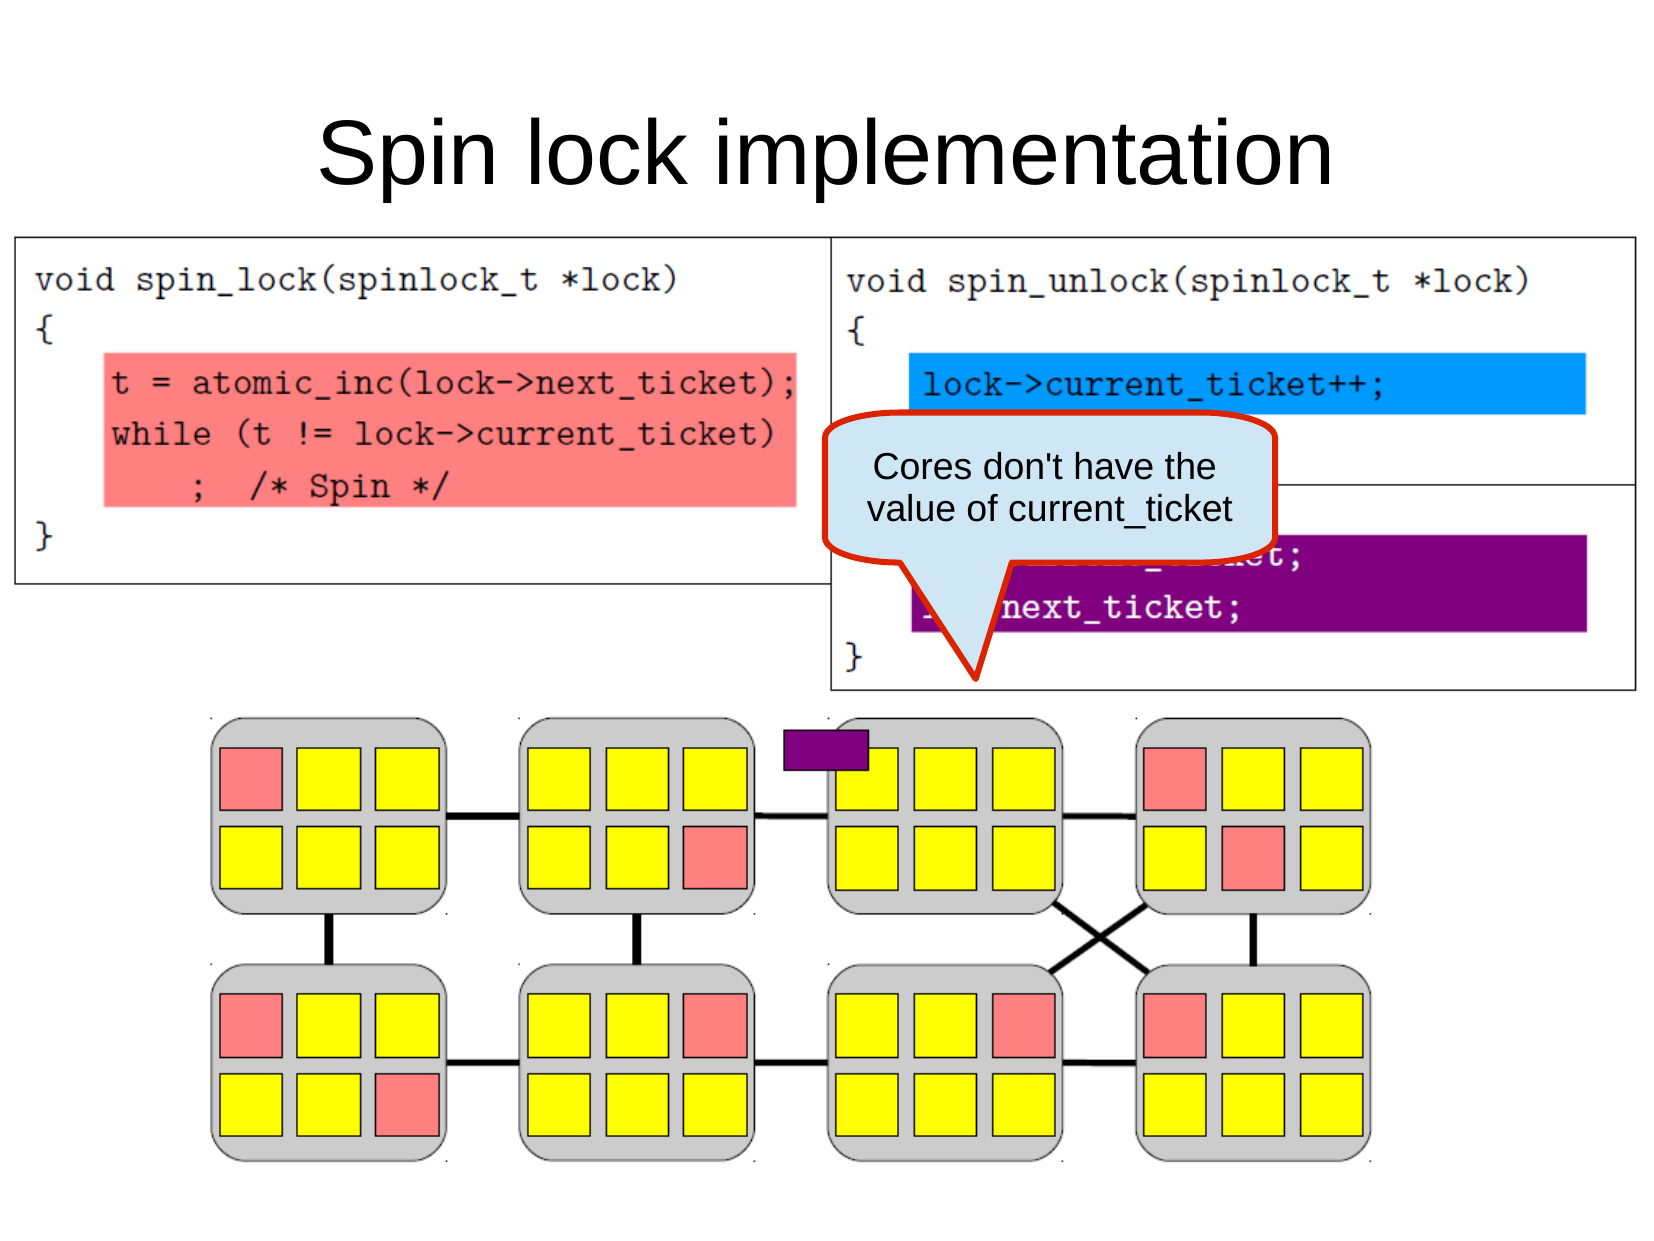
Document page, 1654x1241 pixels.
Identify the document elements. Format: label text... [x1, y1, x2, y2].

text_box Cores don't have the value of current_ticket [825, 412, 1276, 679]
title Spin lock implementation [82, 49, 1571, 215]
picture [0, 215, 1654, 1177]
